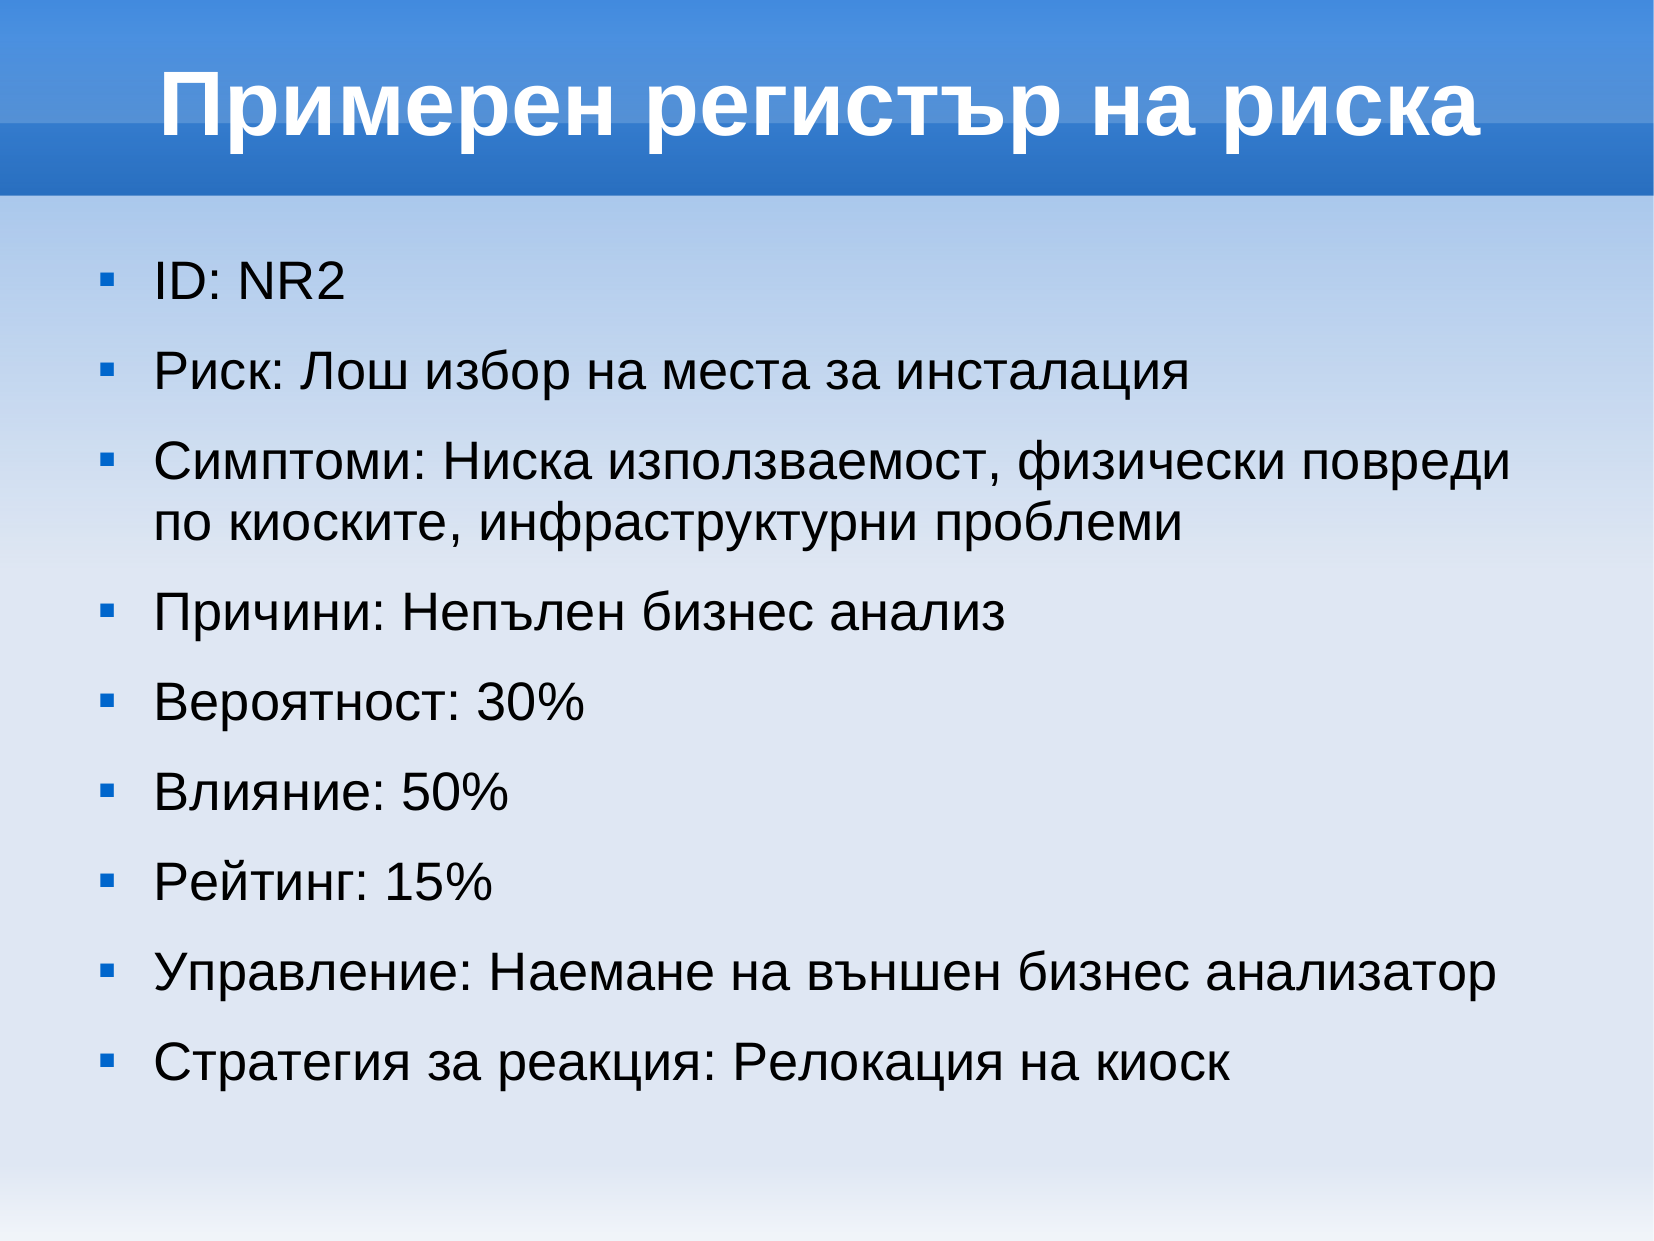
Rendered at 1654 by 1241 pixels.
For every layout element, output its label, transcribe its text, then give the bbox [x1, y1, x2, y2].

list ID: NR2 Риск: Лош избор на места за инсталация Симптоми: Ниска използваемост, физически повреди по киоските, инфраструктурни проблеми Причини: Непълен бизнес анализ Вероятност: 30% Влияние: 50% Рейтинг: 15% Управление: Наемане на външен бизнес анализатор Стратегия за реакция: Релокация на киоск [82, 250, 1571, 1092]
title Примерен регистър на риска [76, 0, 1565, 208]
picture [0, 0, 1654, 1241]
